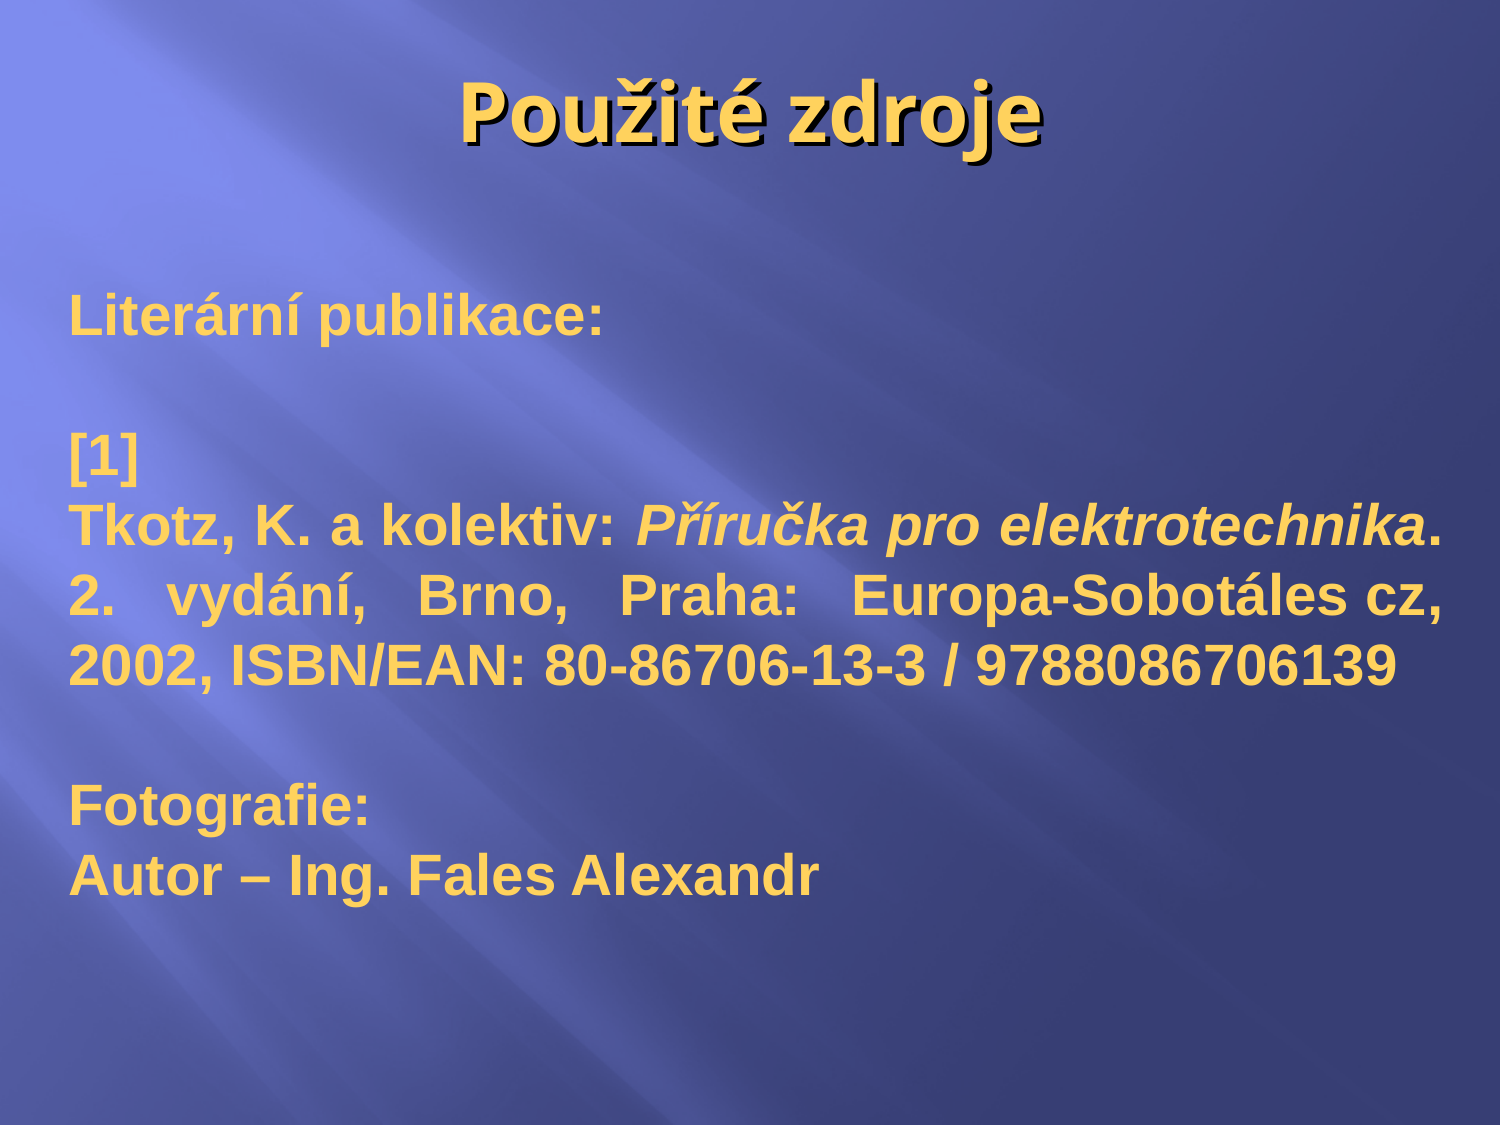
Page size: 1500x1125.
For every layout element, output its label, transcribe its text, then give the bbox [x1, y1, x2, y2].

text_box Literární publikace: [1] Tkotz, K. a kolektiv: Příručka pro elektrotechnika. 2. vydání, Brno, Praha: Europa-Sobotáles cz, 2002, ISBN/EAN: 80-86706-13-3 / 9788086706139 Fotografie: Autor – Ing. Fales Alexandr [53, 220, 1459, 1035]
picture [0, 0, 1500, 1125]
title Použité zdroje [75, 45, 1426, 173]
